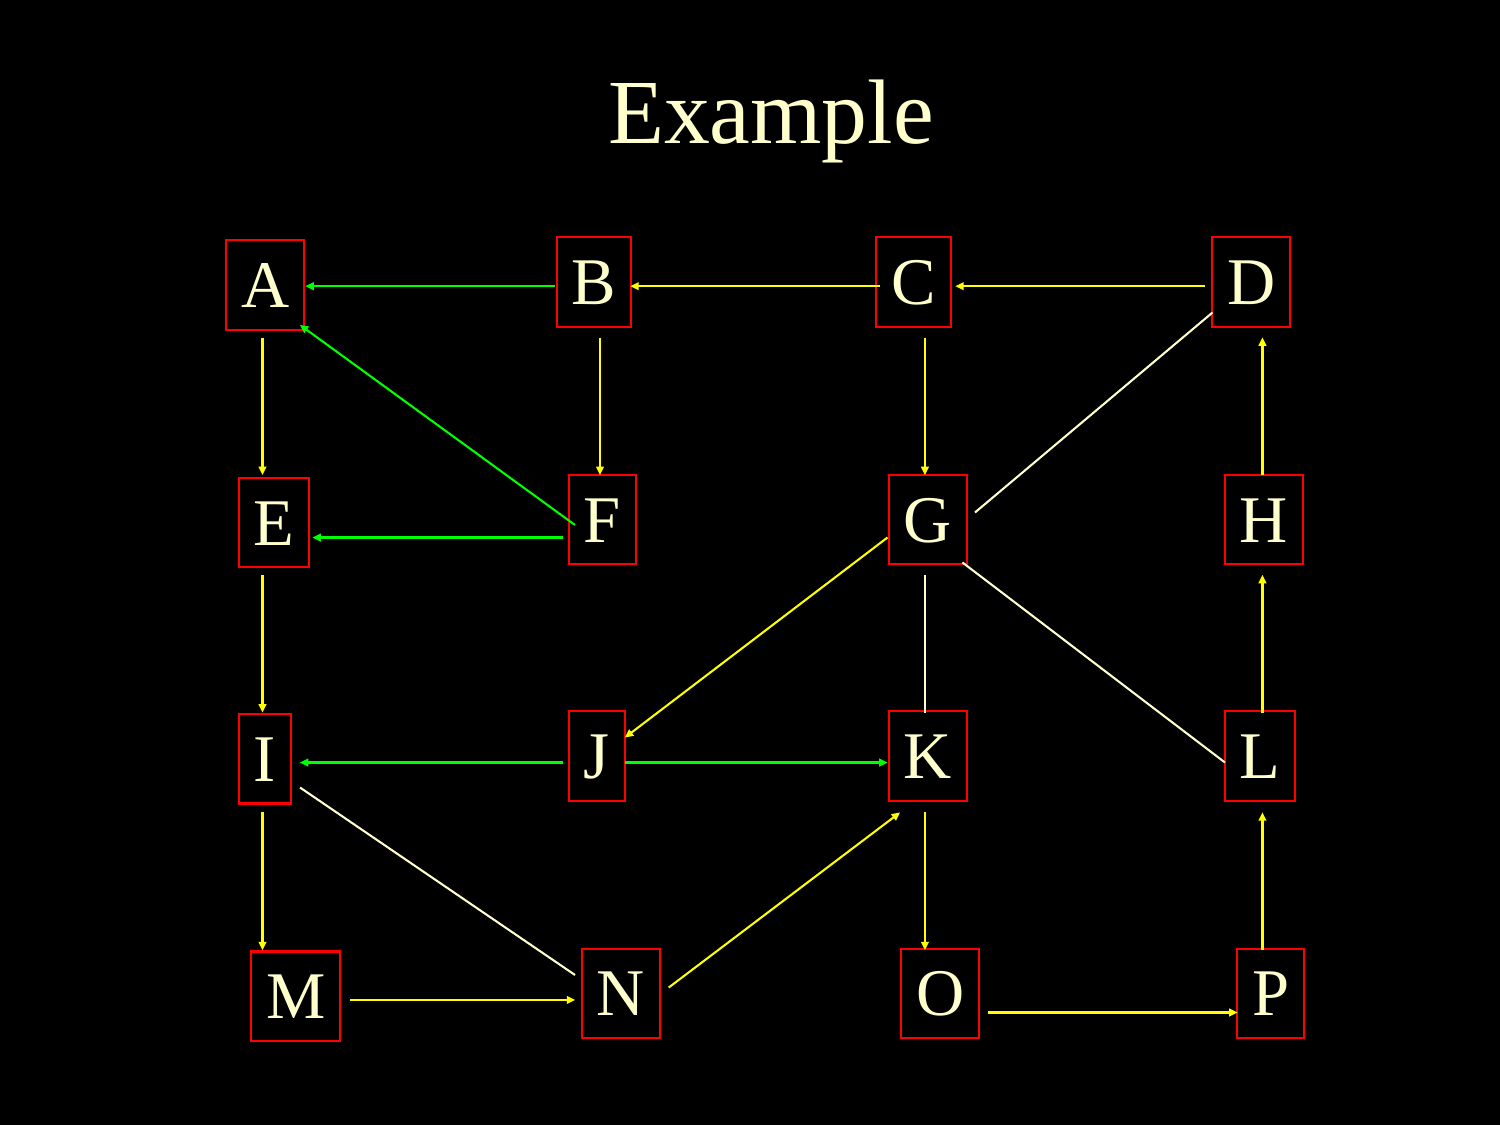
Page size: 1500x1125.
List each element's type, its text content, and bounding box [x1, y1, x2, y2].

text_box N [581, 948, 660, 1039]
text_box M [251, 951, 341, 1042]
text_box O [901, 948, 980, 1039]
text_box F [569, 474, 636, 565]
text_box B [556, 237, 632, 327]
text_box D [1212, 237, 1291, 327]
title Example [42, 37, 1500, 188]
text_box J [569, 711, 625, 801]
text_box K [888, 711, 967, 801]
text_box A [226, 240, 305, 330]
text_box L [1224, 711, 1296, 801]
text_box G [888, 474, 967, 565]
text_box C [876, 237, 951, 327]
text_box H [1224, 474, 1303, 565]
text_box I [238, 713, 291, 804]
text_box E [238, 477, 310, 568]
text_box P [1237, 948, 1305, 1039]
